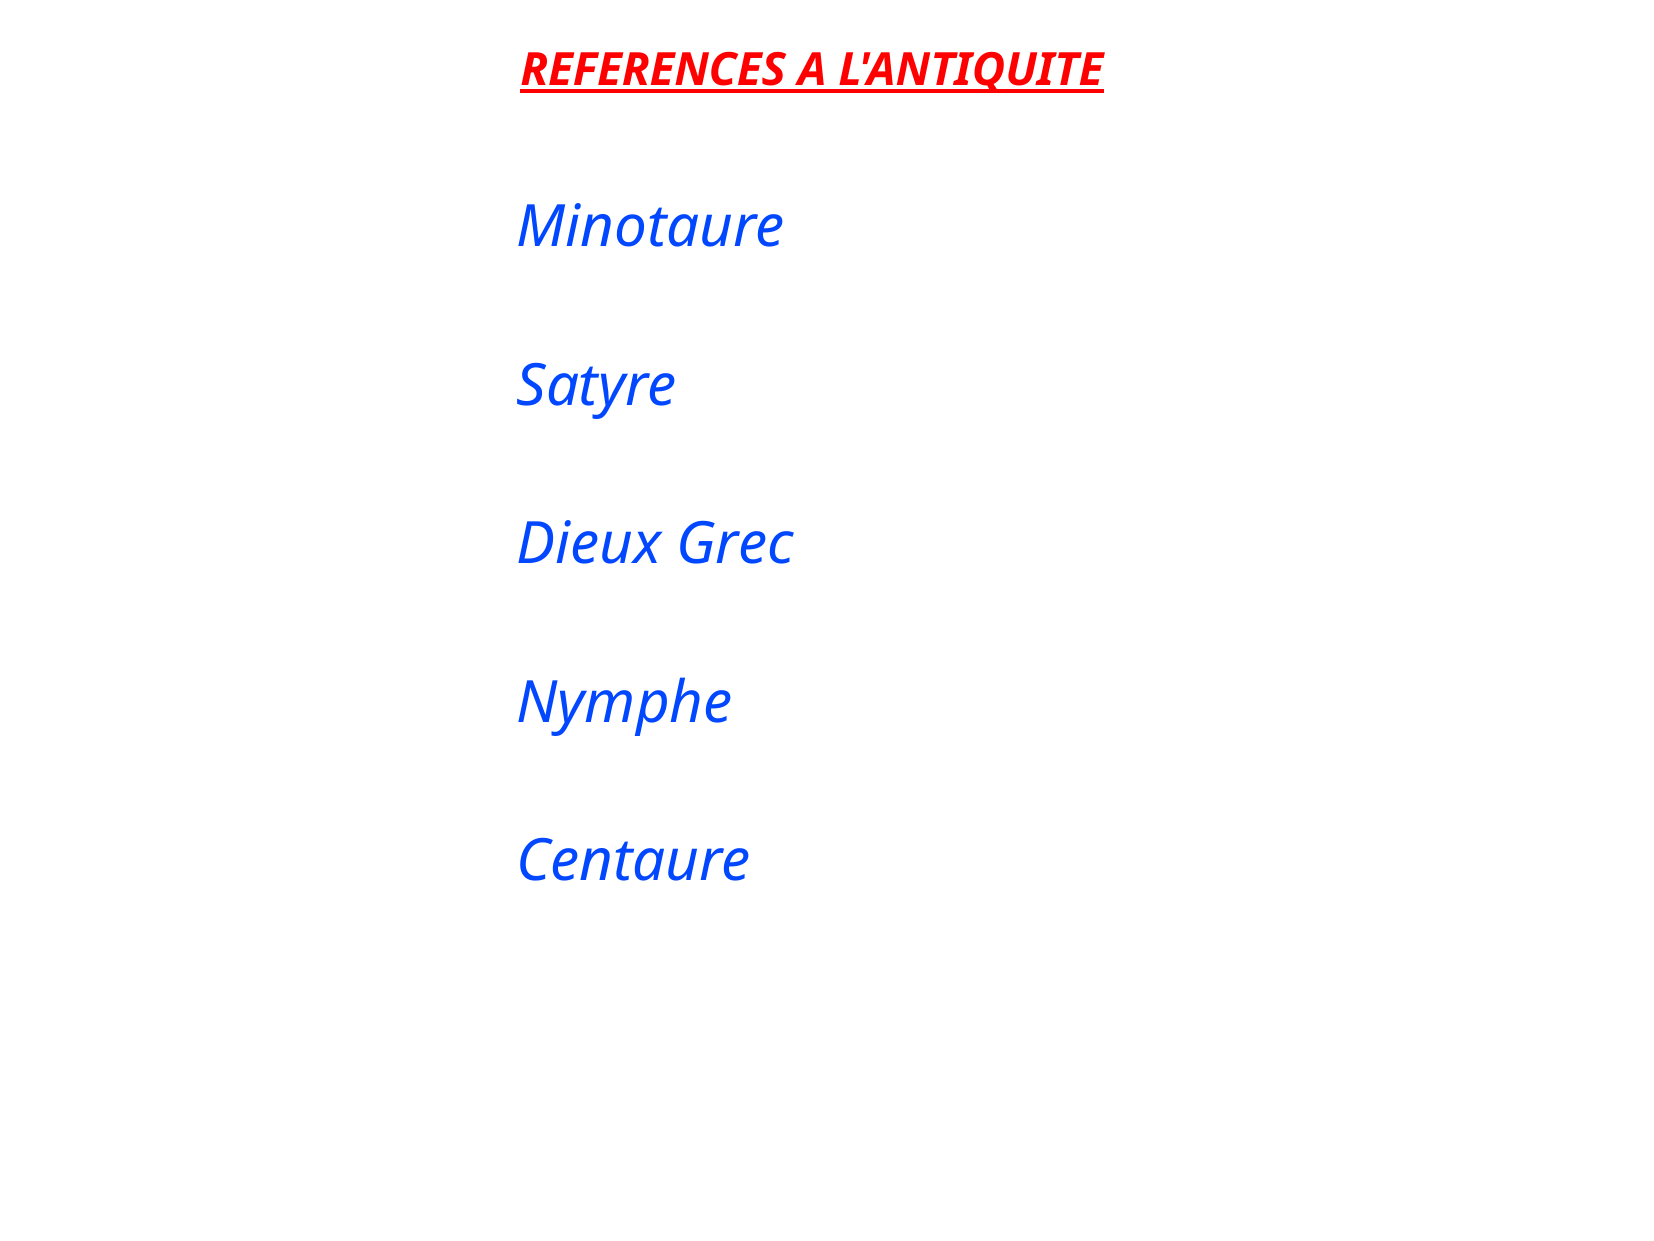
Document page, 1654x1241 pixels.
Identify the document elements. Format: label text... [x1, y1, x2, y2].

text_box REFERENCES A L'ANTIQUITE [29, 29, 1595, 109]
text_box Minotaure Satyre Dieux Grec Nymphe Centaure [501, 177, 1152, 926]
